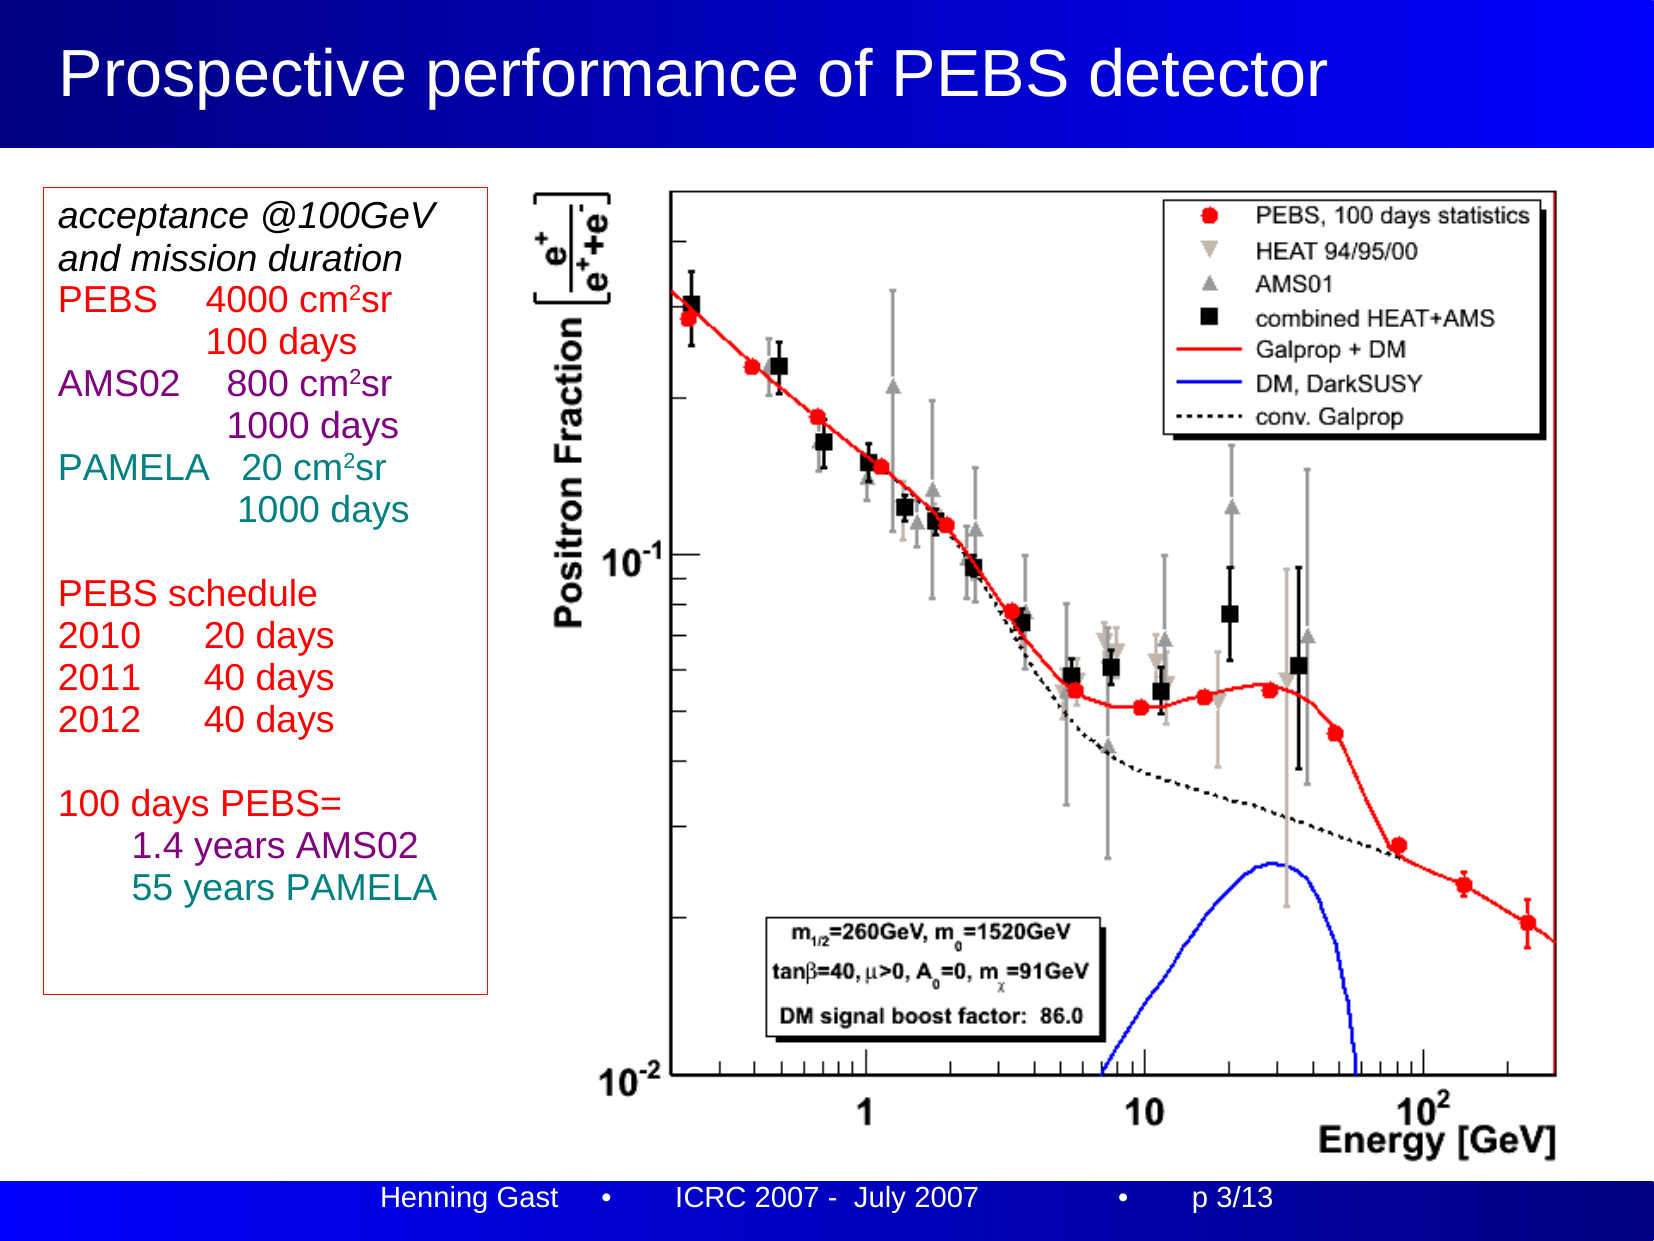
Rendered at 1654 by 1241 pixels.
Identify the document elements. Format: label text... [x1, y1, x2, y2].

picture [525, 167, 1576, 1177]
title Prospective performance of PEBS detector [0, 0, 1654, 148]
text_box acceptance @100GeV and mission duration PEBS 4000 cm2sr 100 days AMS02 800 cm2sr 1000 days PAMELA 20 cm2sr 1000 days PEBS schedule 2010 20 days 2011 40 days 2012 40 days 100 days PEBS= 1.4 years AMS02 55 years PAMELA [43, 187, 488, 995]
